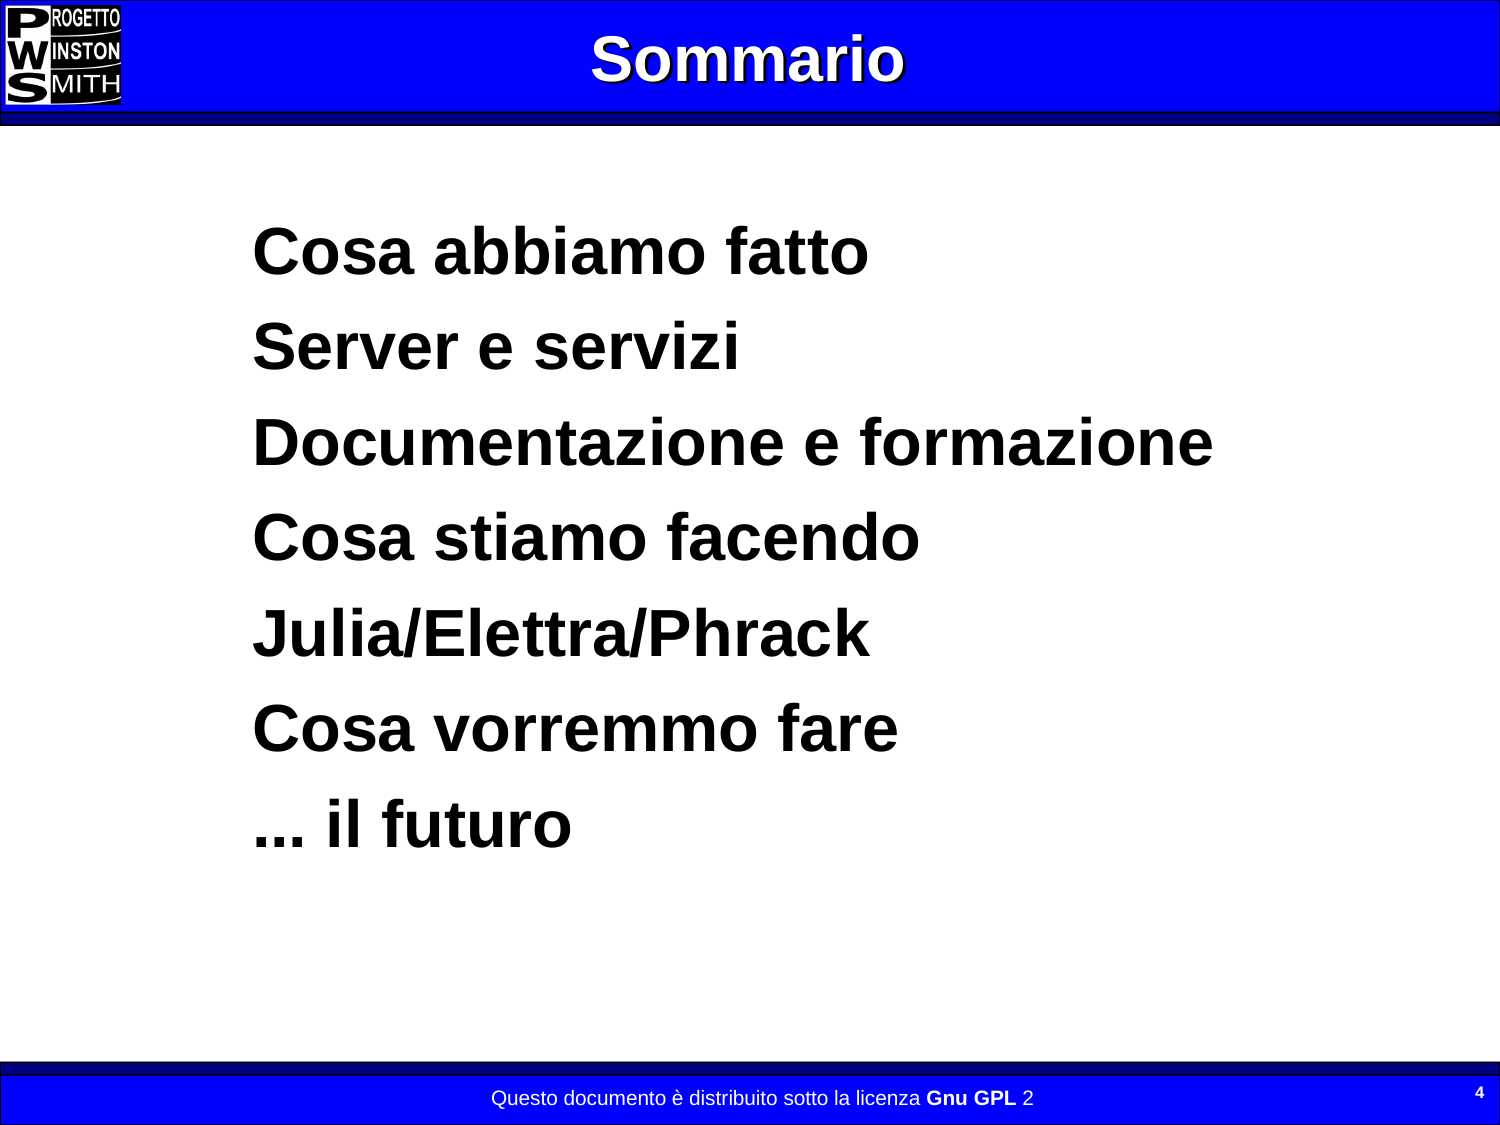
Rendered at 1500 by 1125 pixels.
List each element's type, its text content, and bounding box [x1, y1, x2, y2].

picture [5, 5, 121, 105]
text_box Cosa abbiamo fatto Server e servizi Documentazione e formazione Cosa stiamo facendo Julia/Elettra/Phrack Cosa vorremmo fare ... il futuro [236, 203, 1477, 870]
text_box Sommario [190, 11, 1306, 103]
